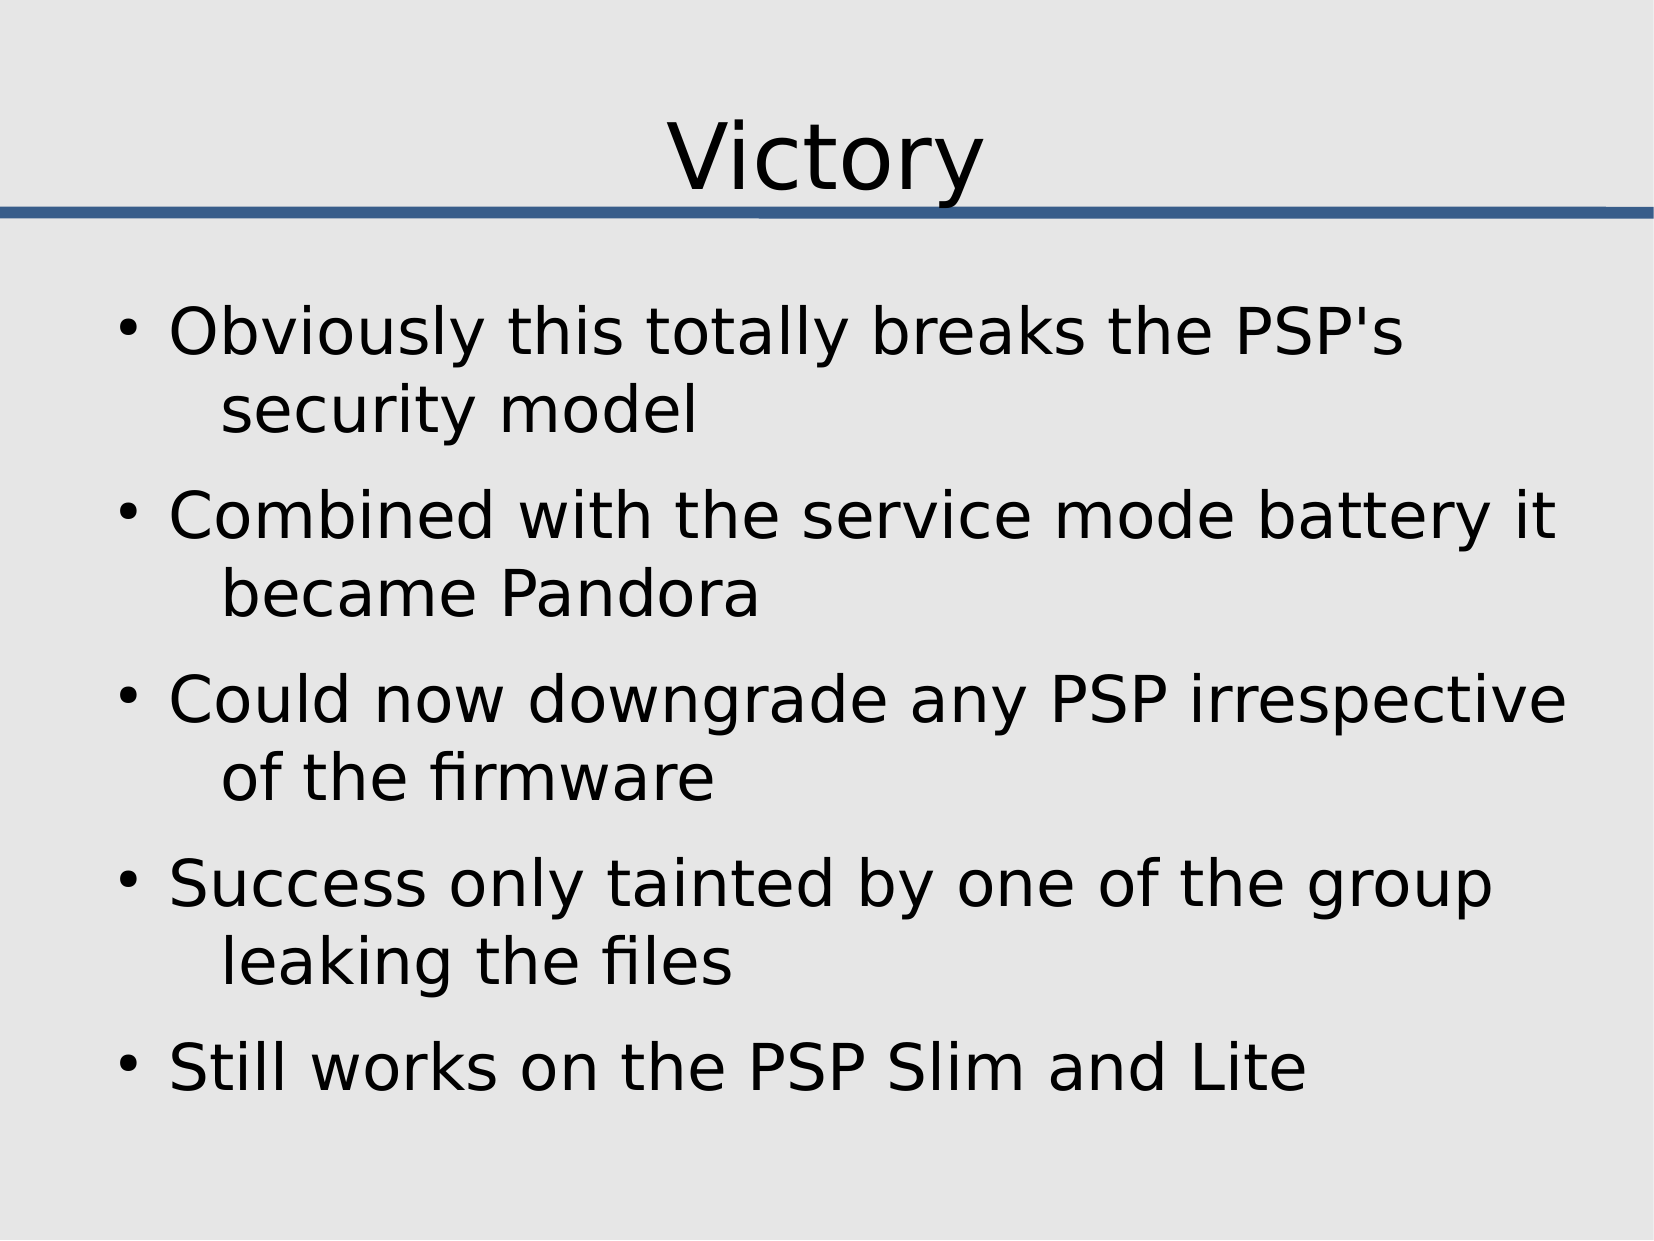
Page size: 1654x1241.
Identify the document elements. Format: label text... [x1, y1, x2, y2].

list Obviously this totally breaks the PSP's security model Combined with the service mode battery it became Pandora Could now downgrade any PSP irrespective of the firmware Success only tainted by one of the group leaking the files Still works on the PSP Slim and Lite [82, 290, 1571, 1109]
title Victory [82, 56, 1571, 250]
